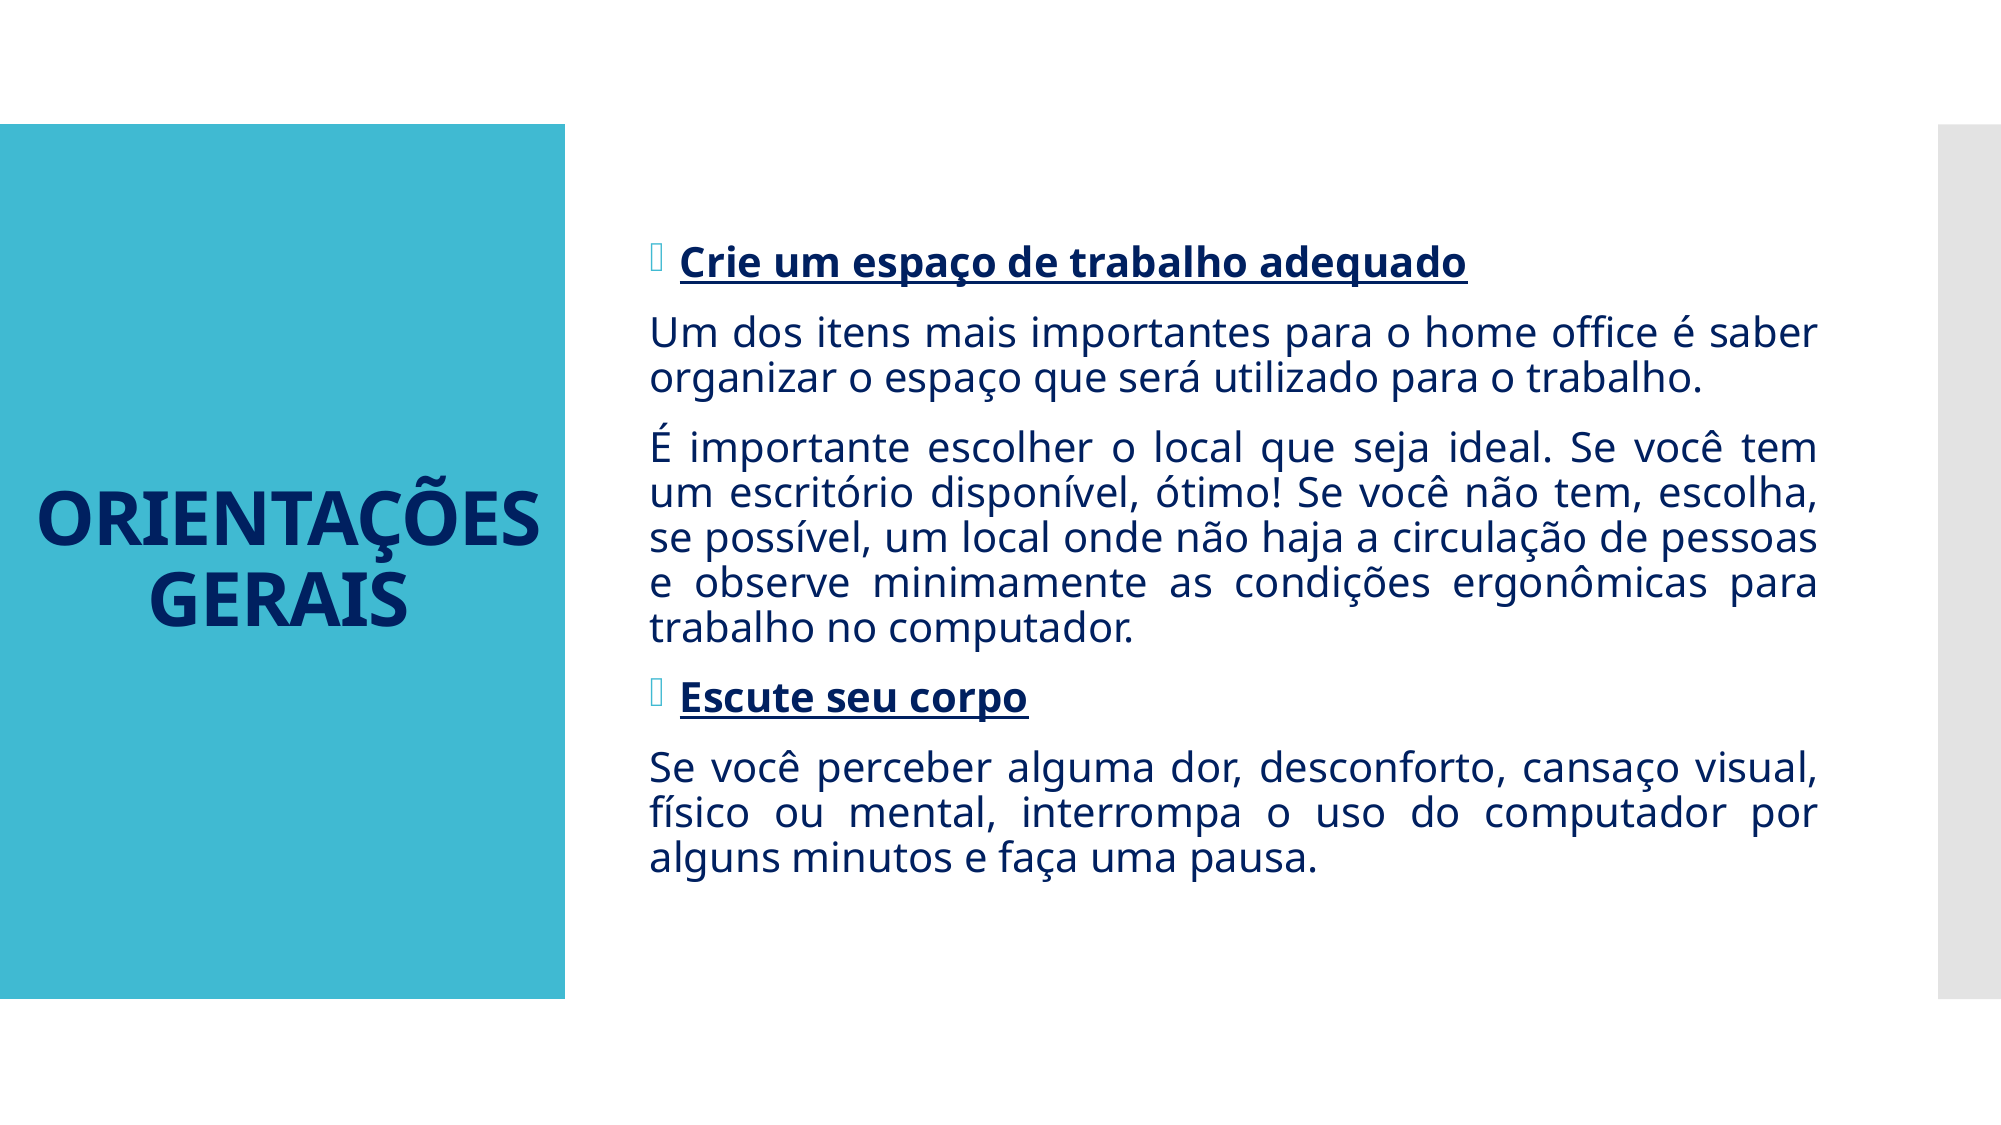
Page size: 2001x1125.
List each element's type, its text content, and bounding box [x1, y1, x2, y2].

list Crie um espaço de trabalho adequado Um dos itens mais importantes para o home office é saber organizar o espaço que será utilizado para o trabalho. É importante escolher o local que seja ideal. Se você tem um escritório disponível, ótimo! Se você não tem, escolha, se possível, um local onde não haja a circulação de pessoas e observe minimamente as condições ergonômicas para trabalho no computador. Escute seu corpo Se você perceber alguma dor, desconforto, cansaço visual, físico ou mental, interrompa o uso do computador por alguns minutos e faça uma pausa. [634, 141, 1835, 982]
title ORIENTAÇÕES GERAIS [16, 184, 559, 940]
